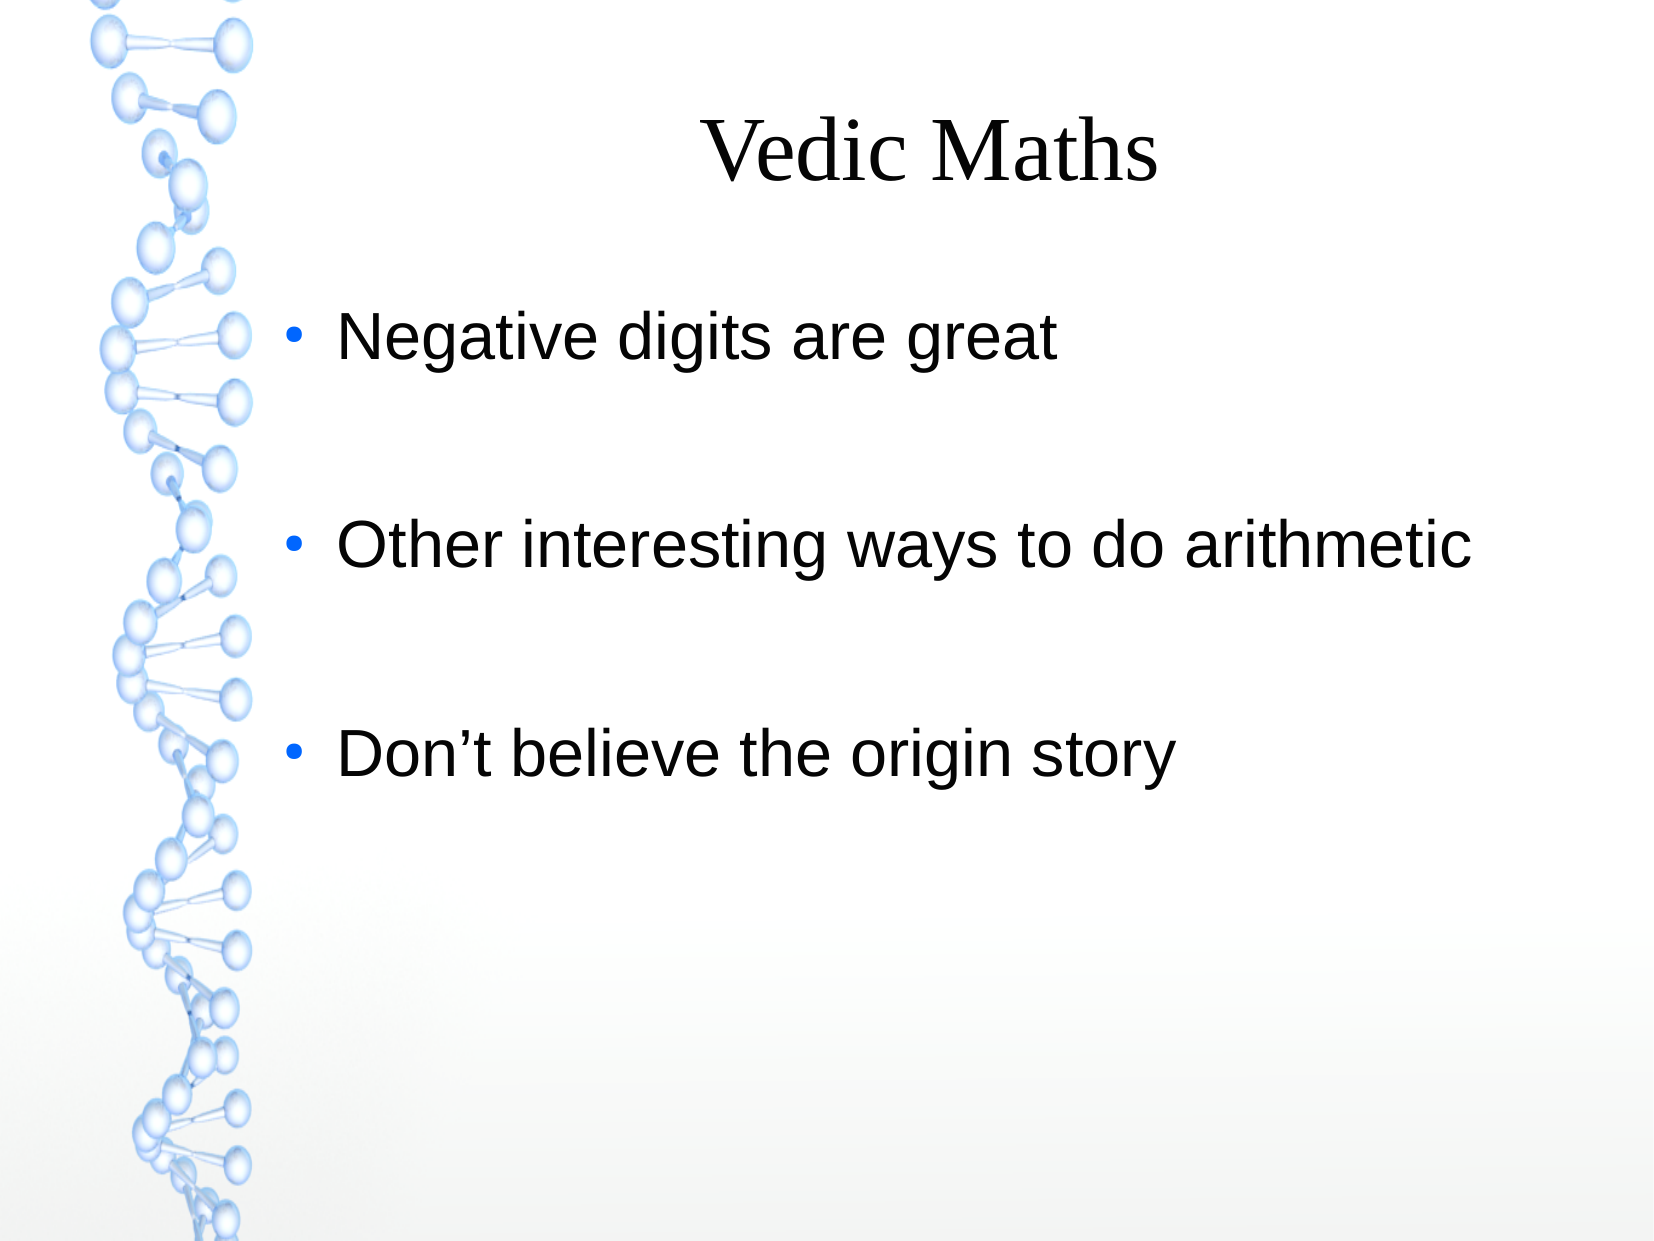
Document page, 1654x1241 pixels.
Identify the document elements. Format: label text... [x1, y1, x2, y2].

picture [0, 0, 1654, 1241]
list Negative digits are great Other interesting ways to do arithmetic Don’t believe the origin story [265, 299, 1595, 1019]
title Vedic Maths [265, 47, 1595, 252]
